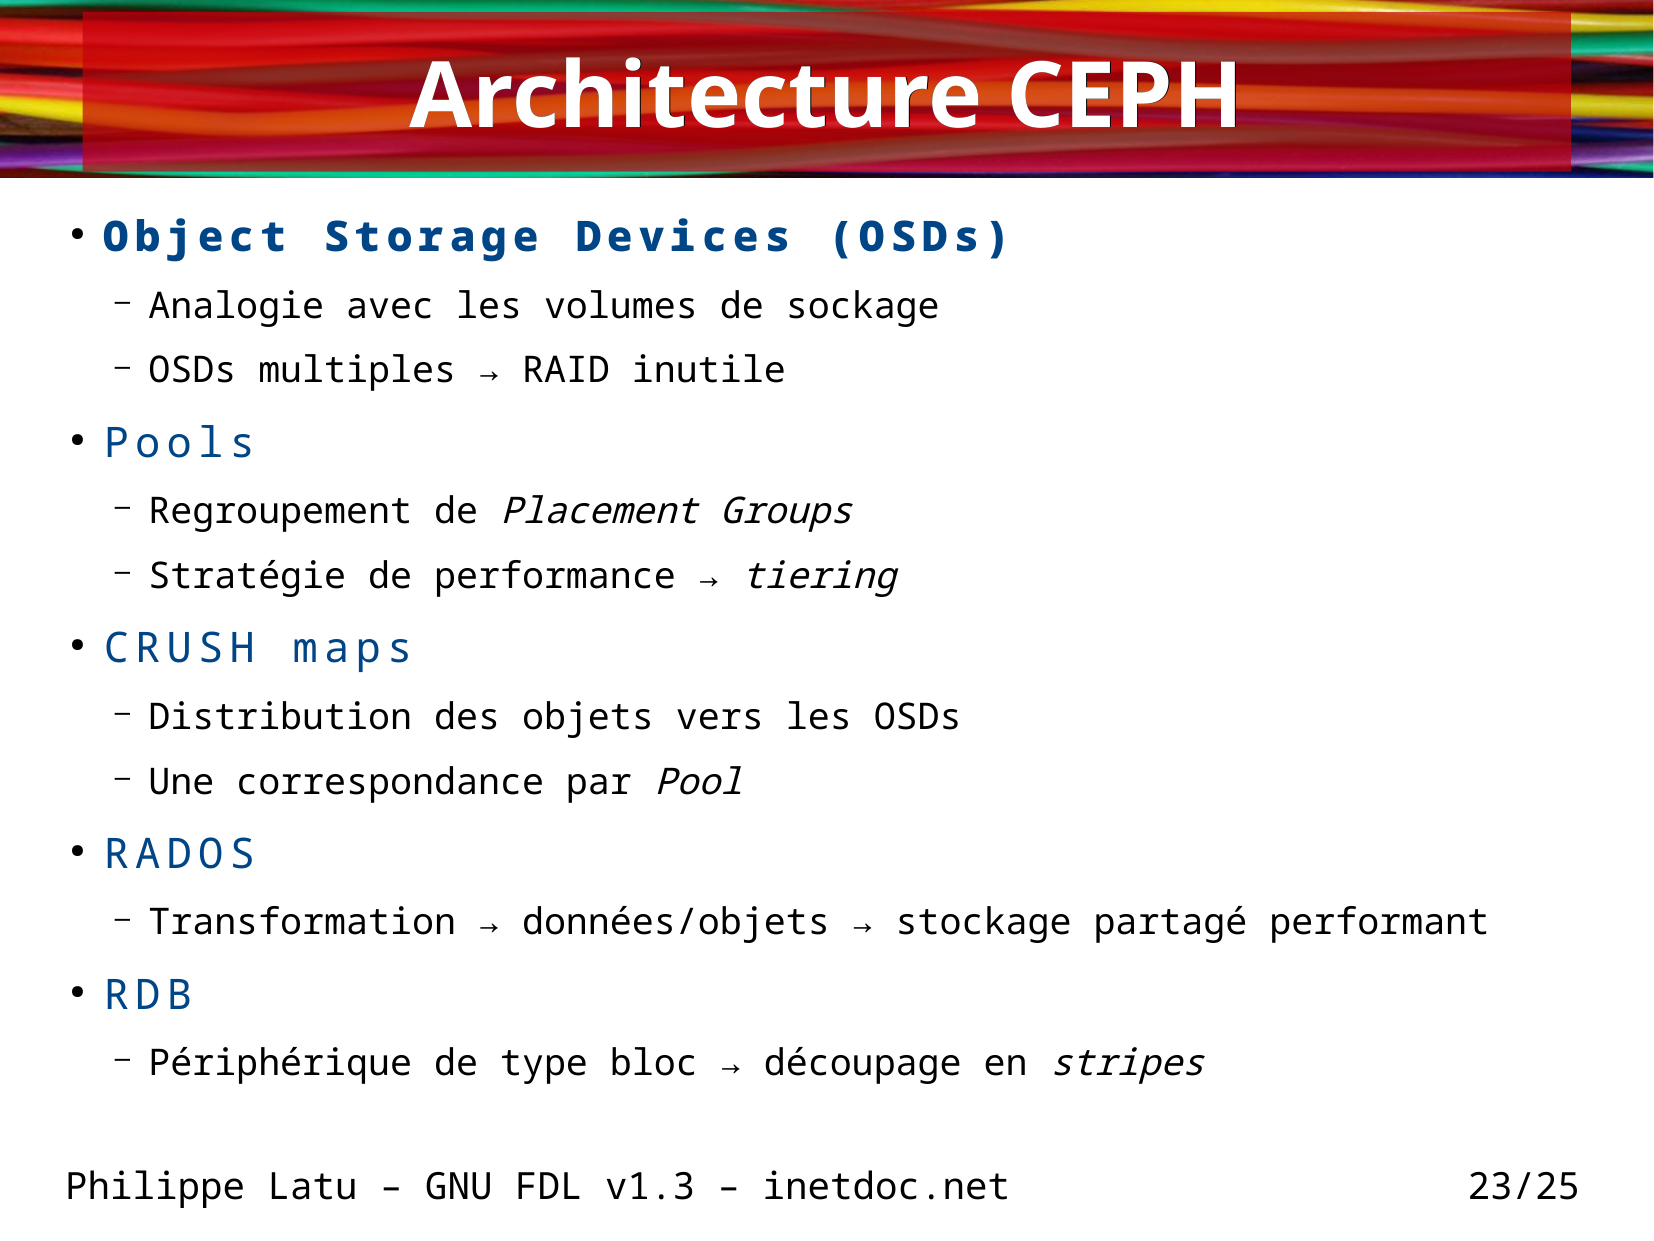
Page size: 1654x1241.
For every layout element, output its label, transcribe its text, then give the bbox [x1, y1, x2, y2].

picture [0, 0, 1654, 178]
title Architecture CEPH [82, 11, 1571, 172]
text_box Philippe Latu – GNU FDL v1.3 – inetdoc.net <numéro>/25 [59, 1133, 1595, 1237]
list Object Storage Devices (OSDs) Analogie avec les volumes de sockage OSDs multiples → RAID inutile Pools Regroupement de Placement Groups Stratégie de performance → tiering CRUSH maps Distribution des objets vers les OSDs Une correspondance par Pool RADOS Transformation → données/objets → stockage partagé performant RDB Périphérique de type bloc → découpage en stripes [59, 206, 1571, 1098]
